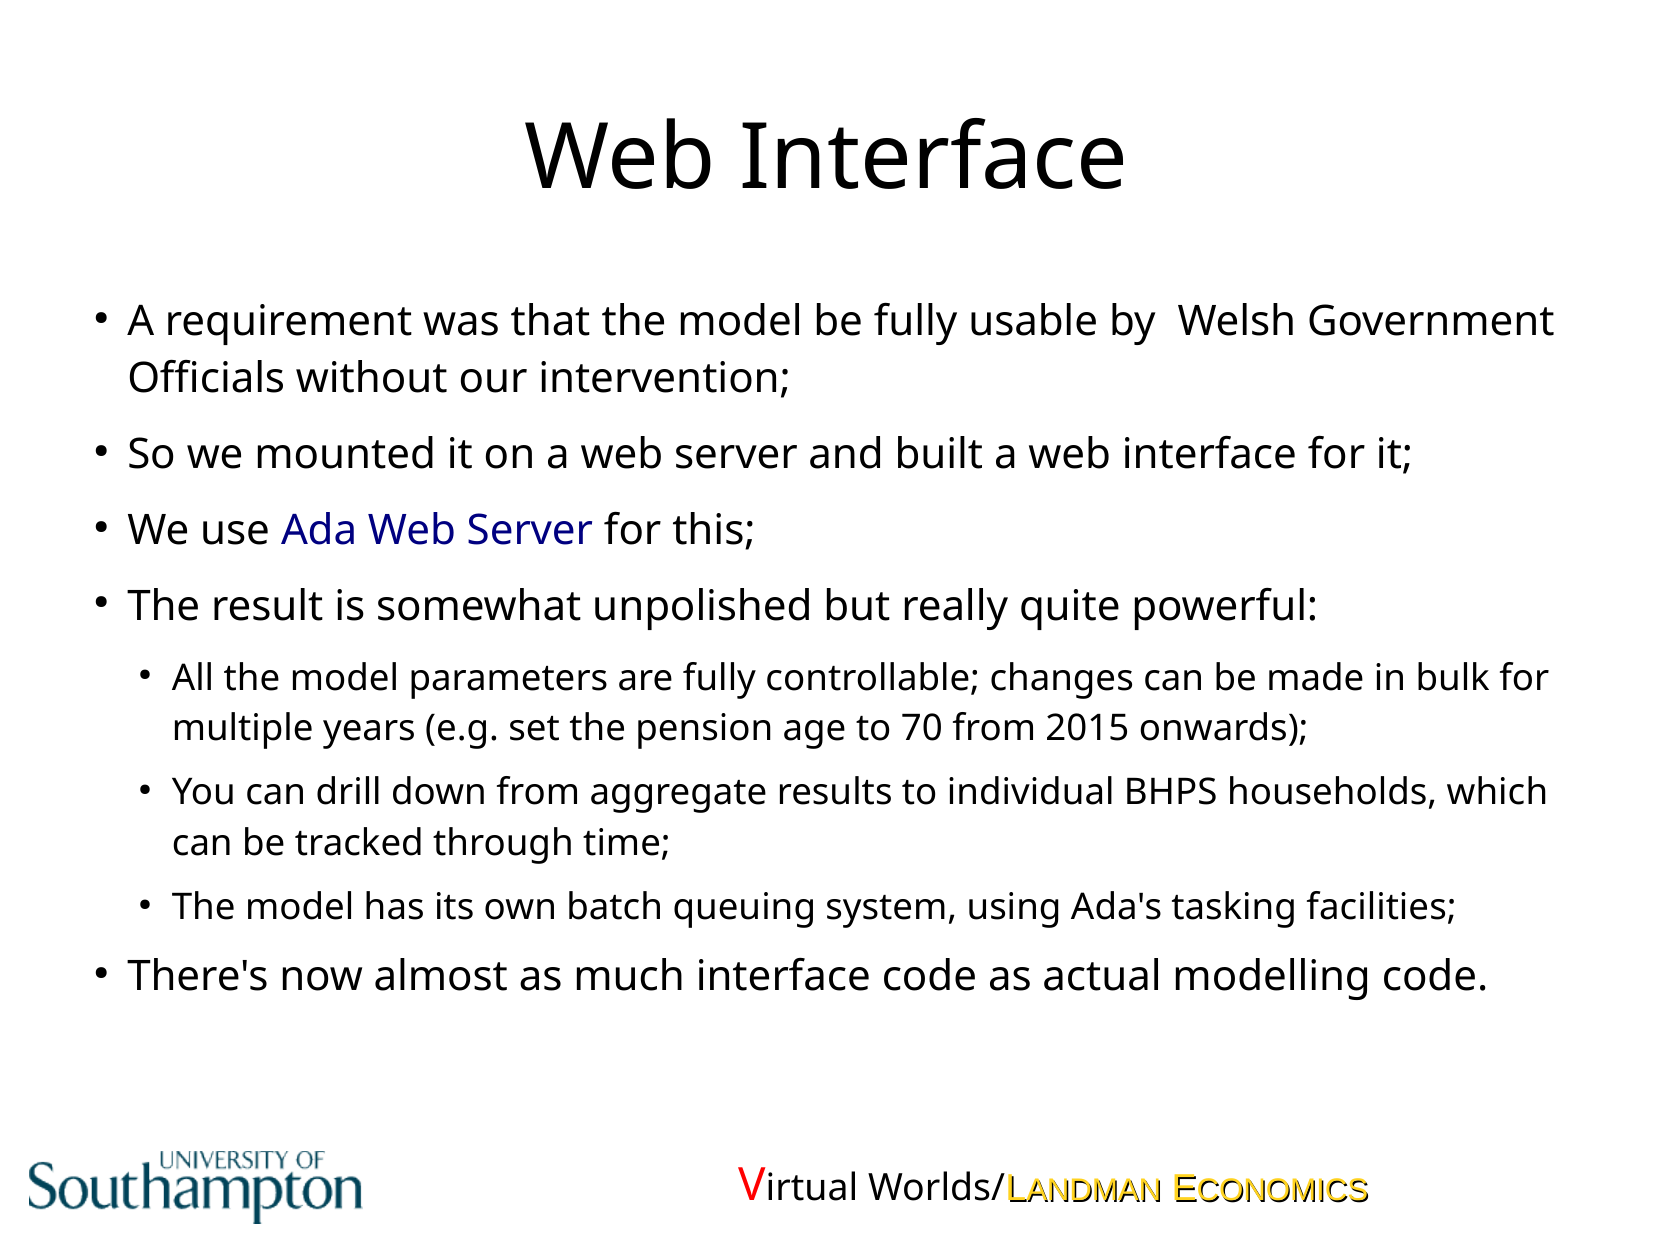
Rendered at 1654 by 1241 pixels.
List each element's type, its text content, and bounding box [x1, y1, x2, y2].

picture [29, 1151, 363, 1224]
list A requirement was that the model be fully usable by Welsh Government Officials without our intervention; So we mounted it on a web server and built a web interface for it; We use Ada Web Server for this; The result is somewhat unpolished but really quite powerful: All the model parameters are fully controllable; changes can be made in bulk for multiple years (e.g. set the pension age to 70 from 2015 onwards); You can drill down from aggregate results to individual BHPS households, which can be tracked through time; The model has its own batch queuing system, using Ada's tasking facilities; There's now almost as much interface code as actual modelling code. [82, 290, 1571, 1010]
title Web Interface [82, 49, 1571, 257]
